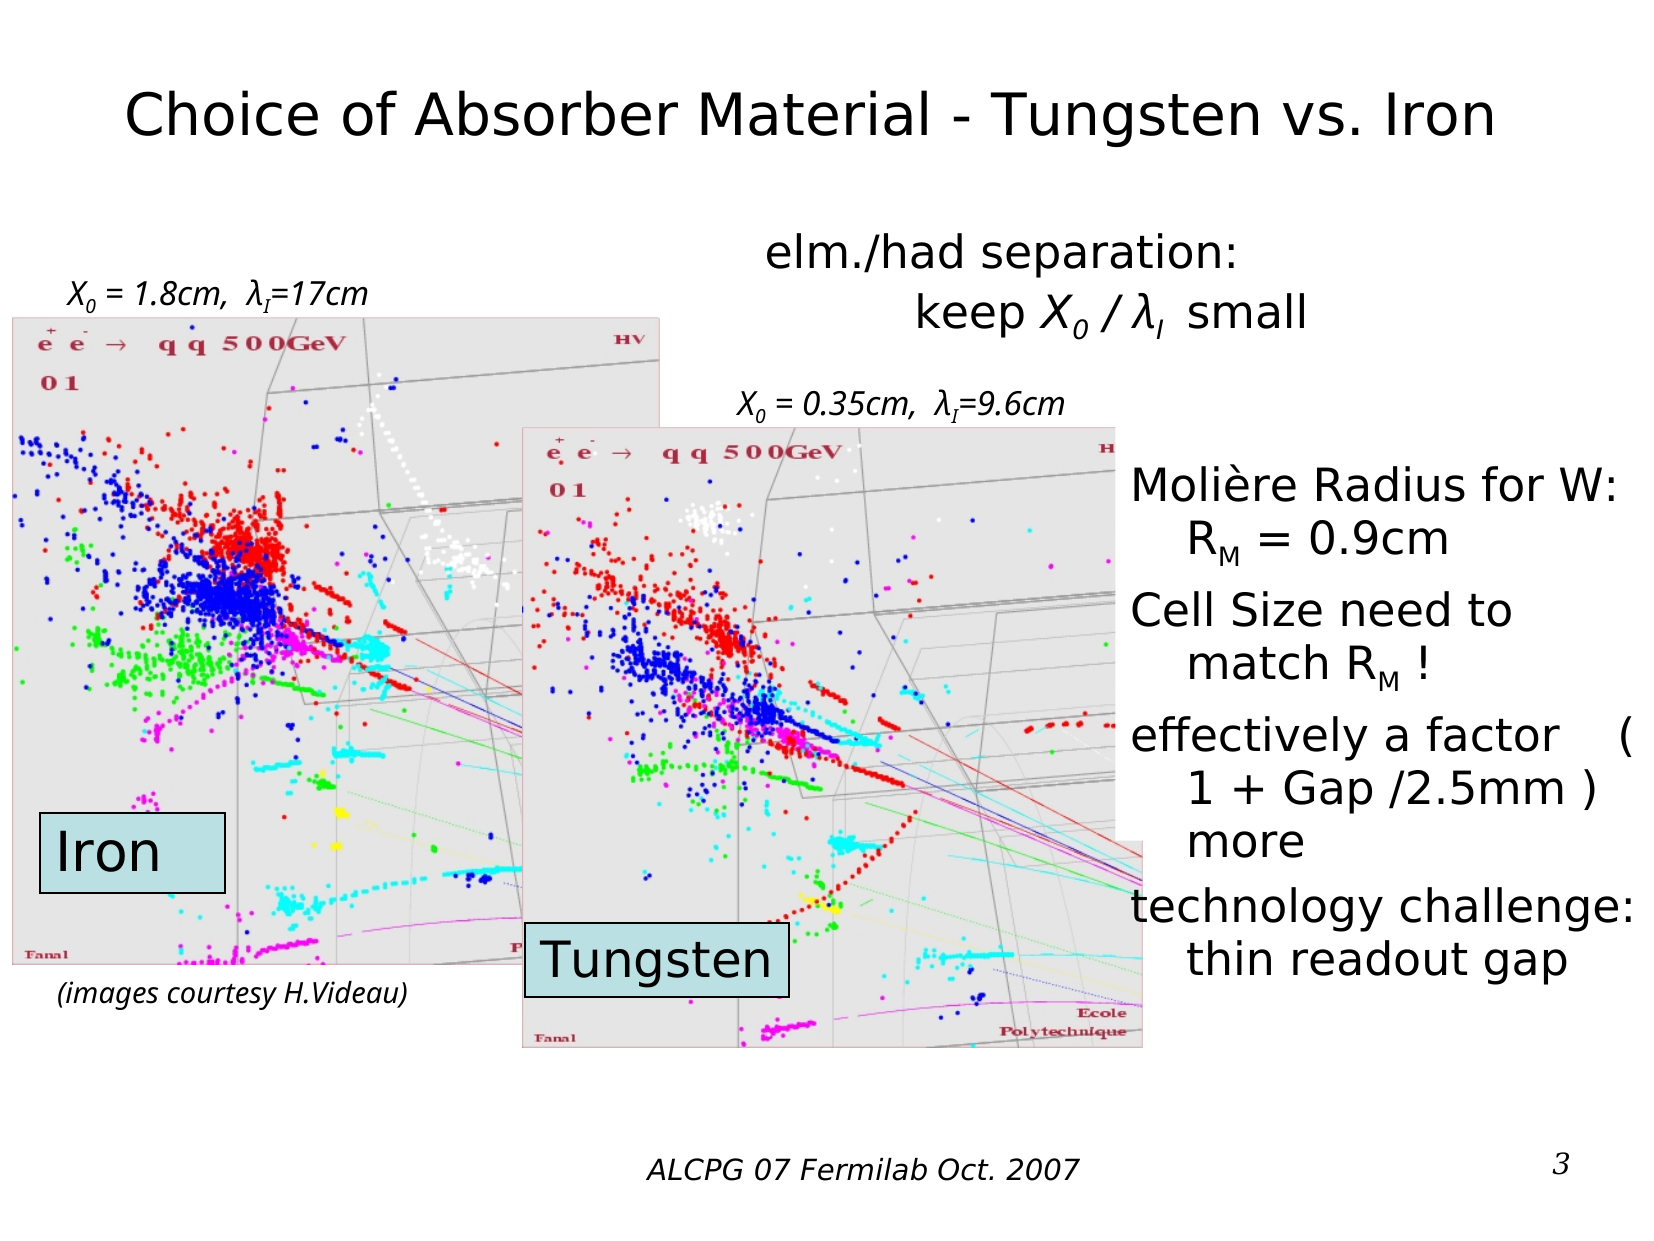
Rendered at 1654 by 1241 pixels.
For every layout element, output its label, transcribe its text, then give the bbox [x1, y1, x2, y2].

text_box X0 = 1.8cm, λI=17cm [53, 261, 385, 327]
picture [1138, 900, 1143, 919]
text_box elm./had separation: keep X0 / λI small [749, 218, 1563, 350]
text_box Tungsten [525, 923, 789, 997]
picture [12, 316, 1143, 1048]
text_box X0 = 0.35cm, λI=9.6cm [722, 372, 1081, 437]
text_box Iron [40, 812, 226, 893]
text_box Molière Radius for W: RM = 0.9cm Cell Size need to match RM ! effectively a factor ( 1 + Gap /2.5mm ) more technology challenge: thin readout gap [1115, 371, 1653, 841]
text_box (images courtesy H.Videau) [42, 964, 424, 1020]
title Choice of Absorber Material - Tungsten vs. Iron [26, 0, 1625, 207]
